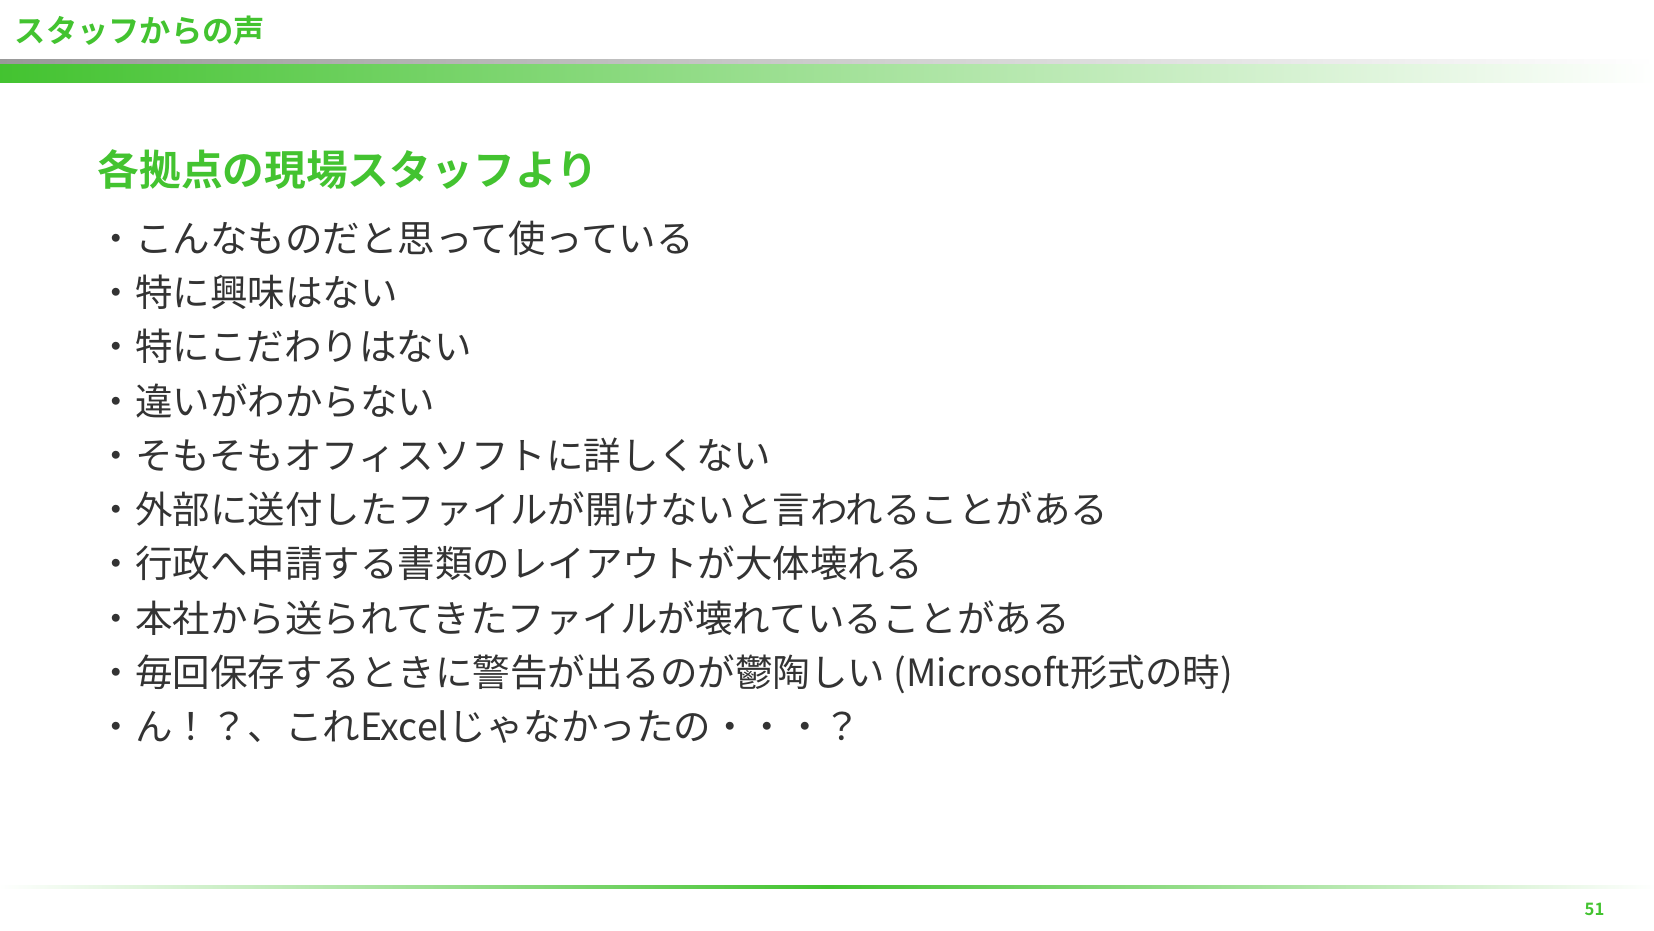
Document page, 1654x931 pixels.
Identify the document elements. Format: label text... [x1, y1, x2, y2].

text_box 各拠点の現場スタッフより ・こんなものだと思って使っている ・特に興味はない ・特にこだわりはない ・違いがわからない ・そもそもオフィスソフトに詳しくない ・外部に送付したファイルが開けないと言われることがある ・行政へ申請する書類のレイアウトが大体壊れる ・本社から送られてきたファイルが壊れていることがある ・毎回保存するときに警告が出るのが鬱陶しい (Microsoft形式の時) ・ん！？、これExcelじゃなかったの・・・？ [82, 129, 1565, 839]
text_box <番号> [1535, 888, 1654, 928]
text_box スタッフからの声 [0, 0, 1376, 59]
text_box [0, 59, 1654, 83]
text_box [0, 885, 1654, 889]
